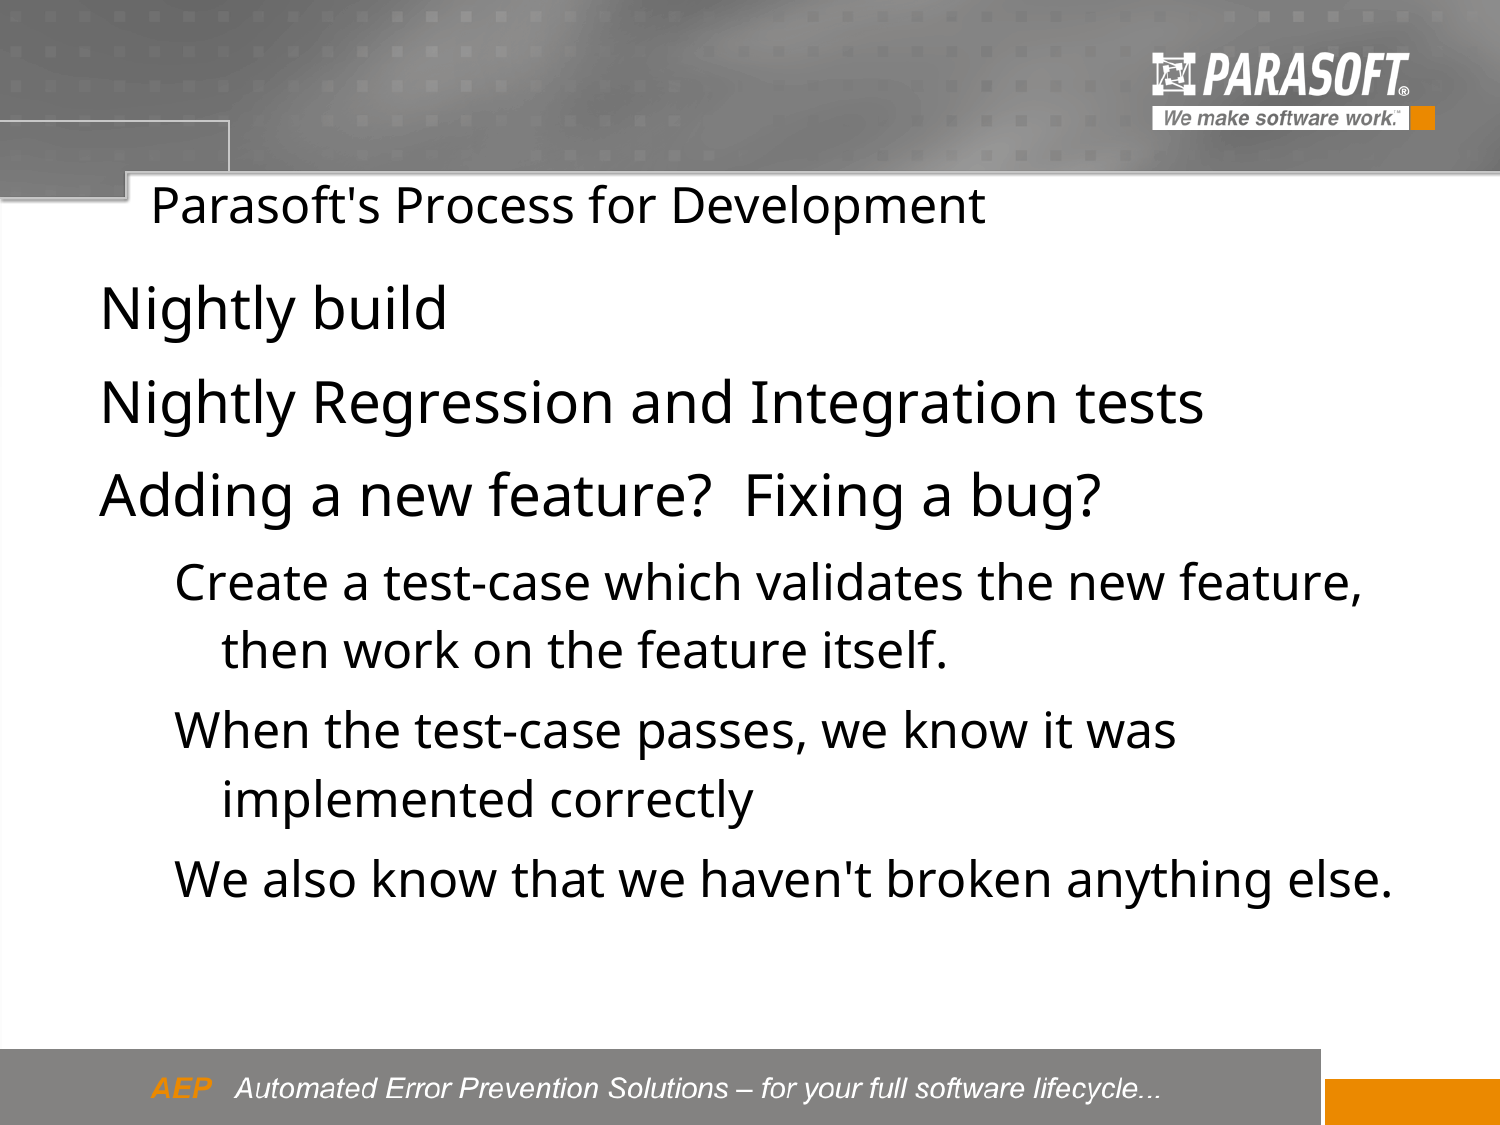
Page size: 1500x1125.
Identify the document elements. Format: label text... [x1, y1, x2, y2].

list Nightly build Nightly Regression and Integration tests Adding a new feature? Fixing a bug? Create a test-case which validates the new feature, then work on the feature itself. When the test-case passes, we know it was implemented correctly We also know that we haven't broken anything else. [99, 267, 1450, 995]
title Parasoft's Process for Development [150, 173, 1426, 235]
picture [0, 0, 1500, 1125]
